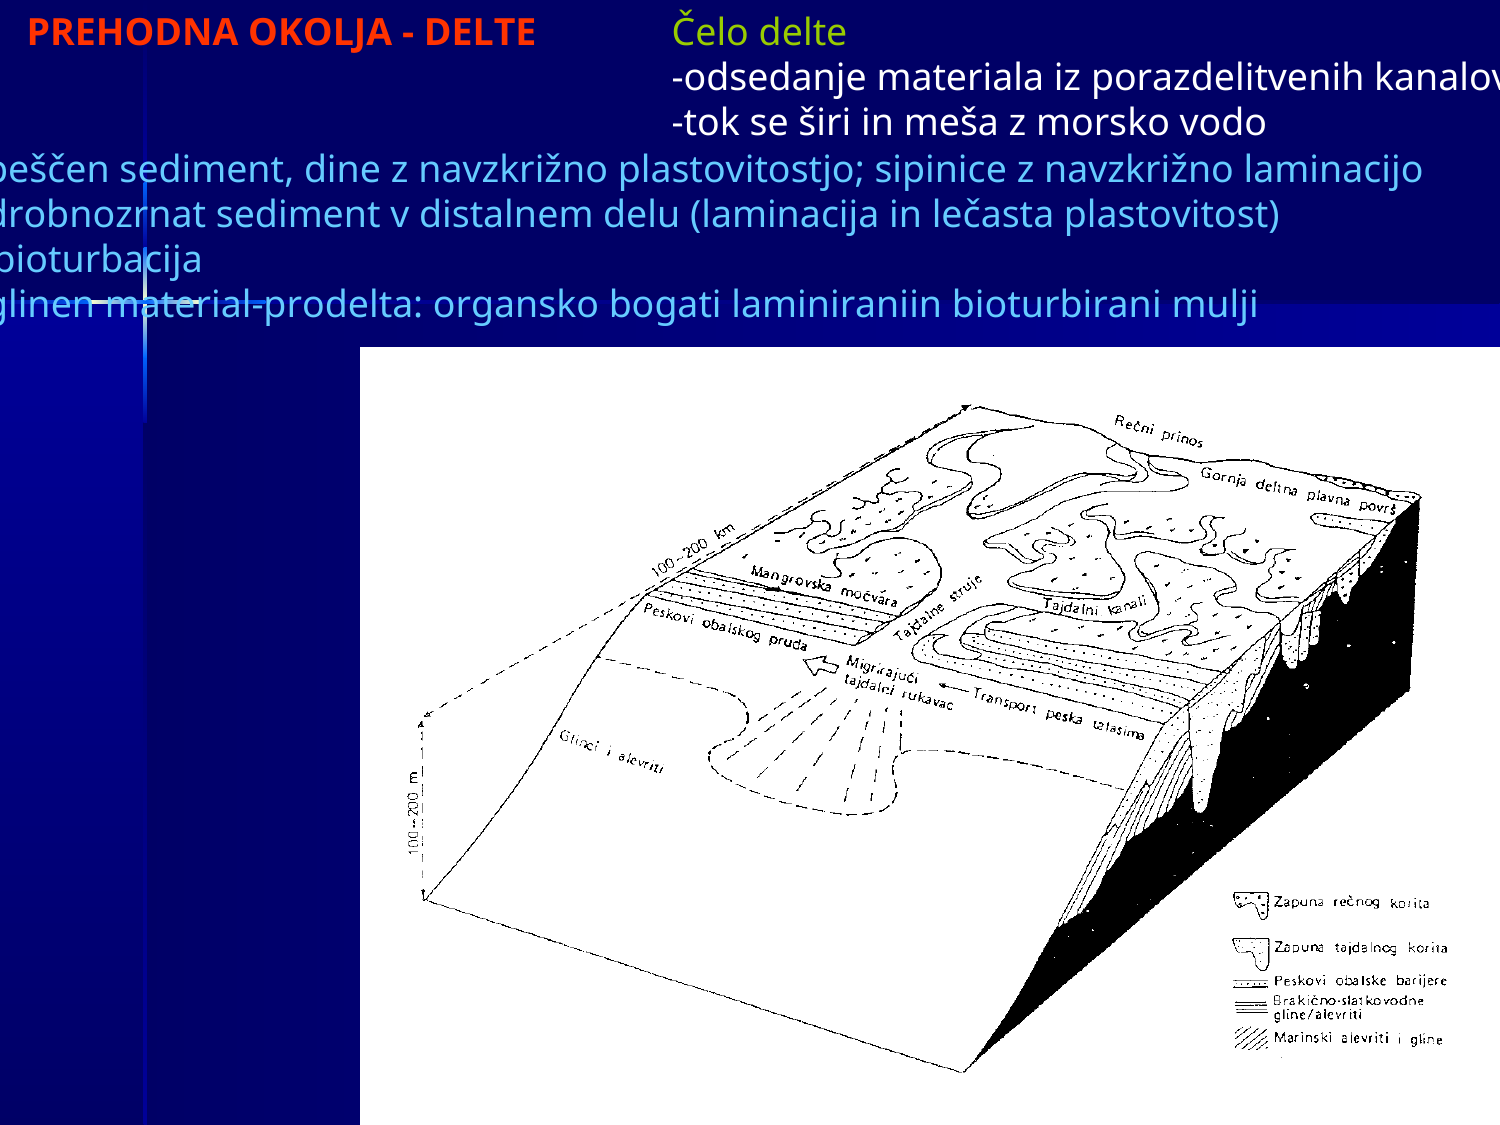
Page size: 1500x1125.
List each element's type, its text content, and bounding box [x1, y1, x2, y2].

picture [360, 347, 1500, 1125]
text_box Čelo delte -odsedanje materiala iz porazdelitvenih kanalov -tok se širi in meša z morsko vodo [656, 0, 1500, 151]
text_box PREHODNA OKOLJA - DELTE [11, 0, 552, 61]
text_box -peščen sediment, dine z navzkrižno plastovitostjo; sipinice z navzkrižno laminacijo -drobnozrnat sediment v distalnem delu (laminacija in lečasta plastovitost) bioturbacija -glinen material-prodelta: organsko bogati laminiraniin bioturbirani mulji [0, 137, 1441, 333]
